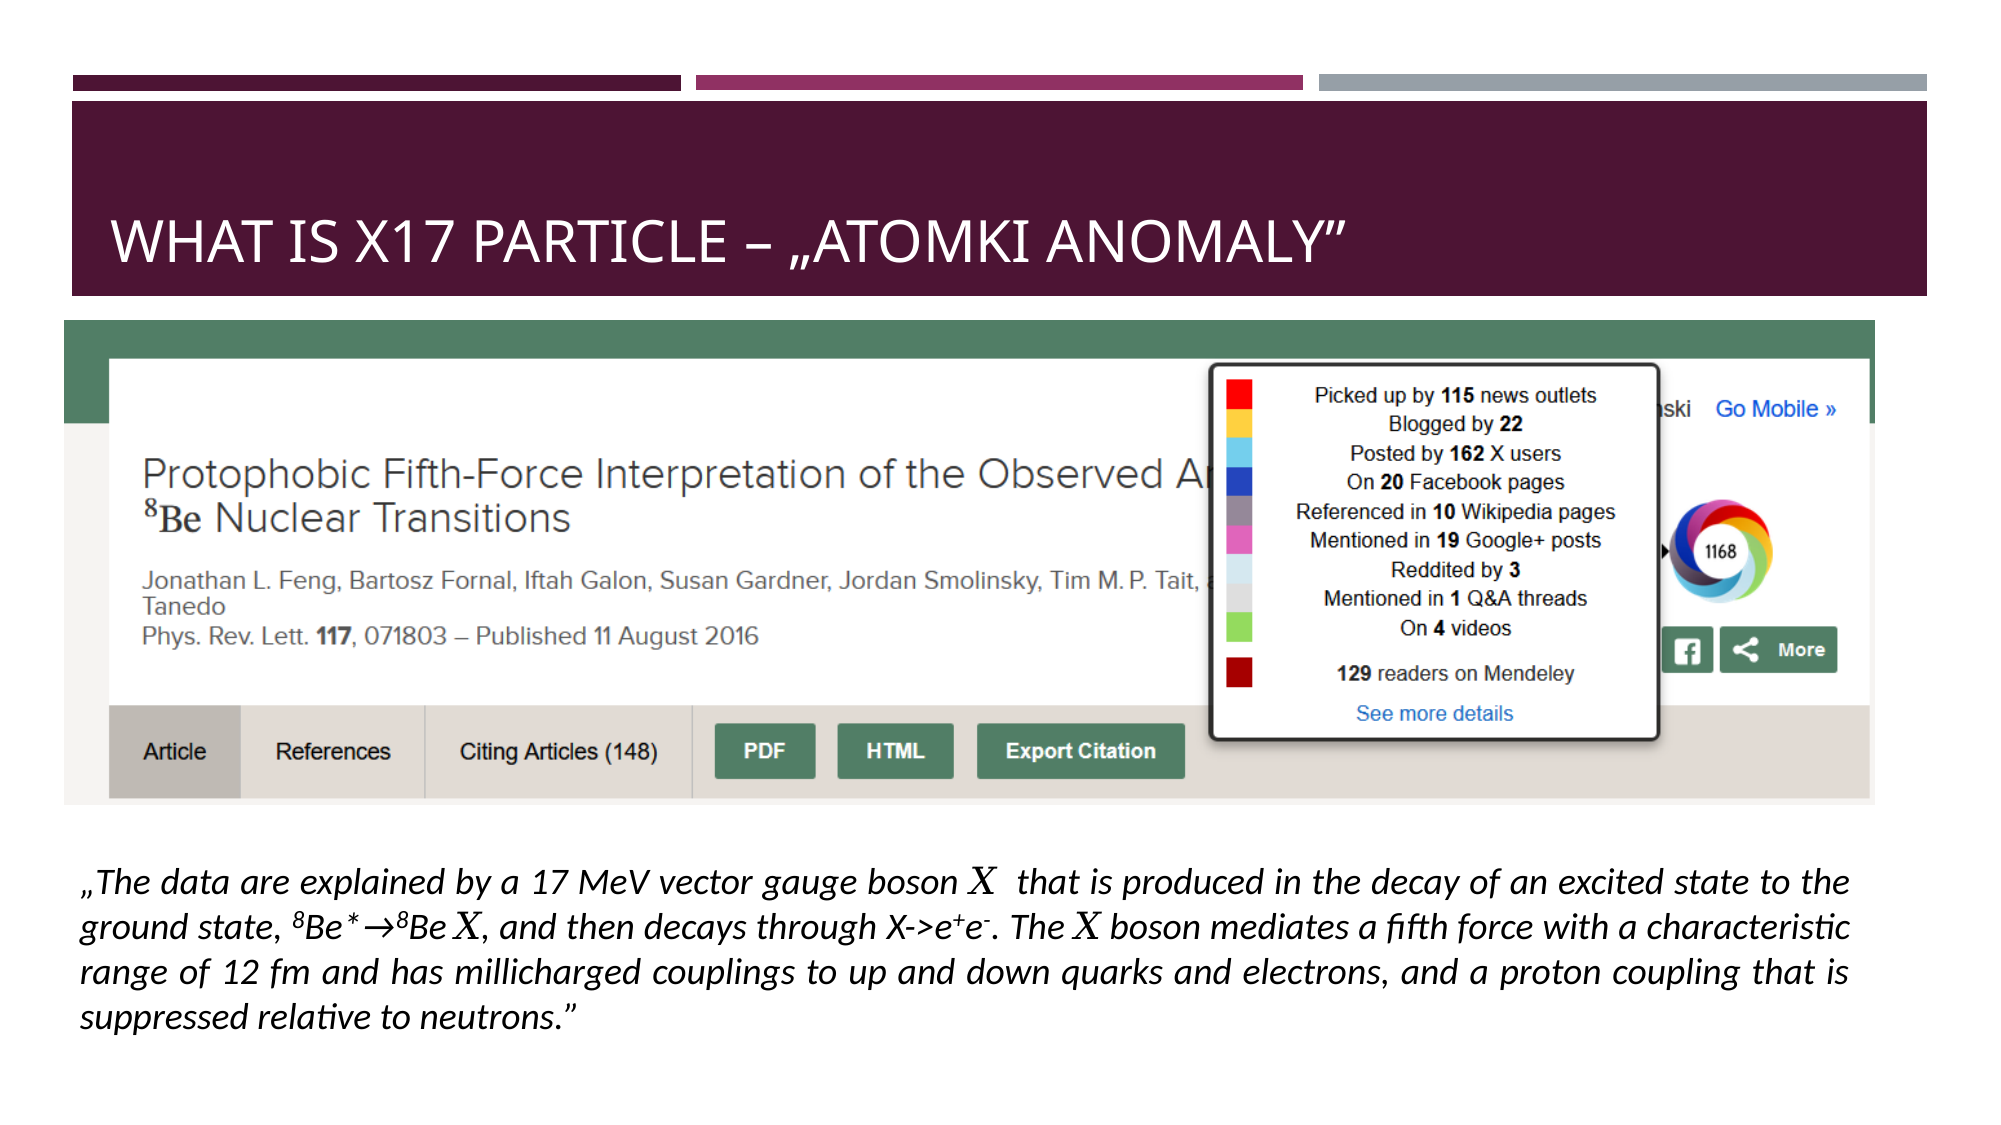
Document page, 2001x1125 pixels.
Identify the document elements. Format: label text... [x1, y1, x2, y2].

picture [64, 320, 1875, 805]
text_box „The data are explained by a 17 MeV vector gauge boson 𝑋 that is produced in the decay of an excited state to the ground state, 8Be*→8Be 𝑋, and then decays through X->e+e-. The 𝑋 boson mediates a fifth force with a characteristic range of 12 fm and has millicharged couplings to up and down quarks and electrons, and a proton coupling that is suppressed relative to neutrons.” [64, 849, 1905, 1047]
title What is X17 particle – „Atomki anomaly” [95, 115, 1905, 282]
